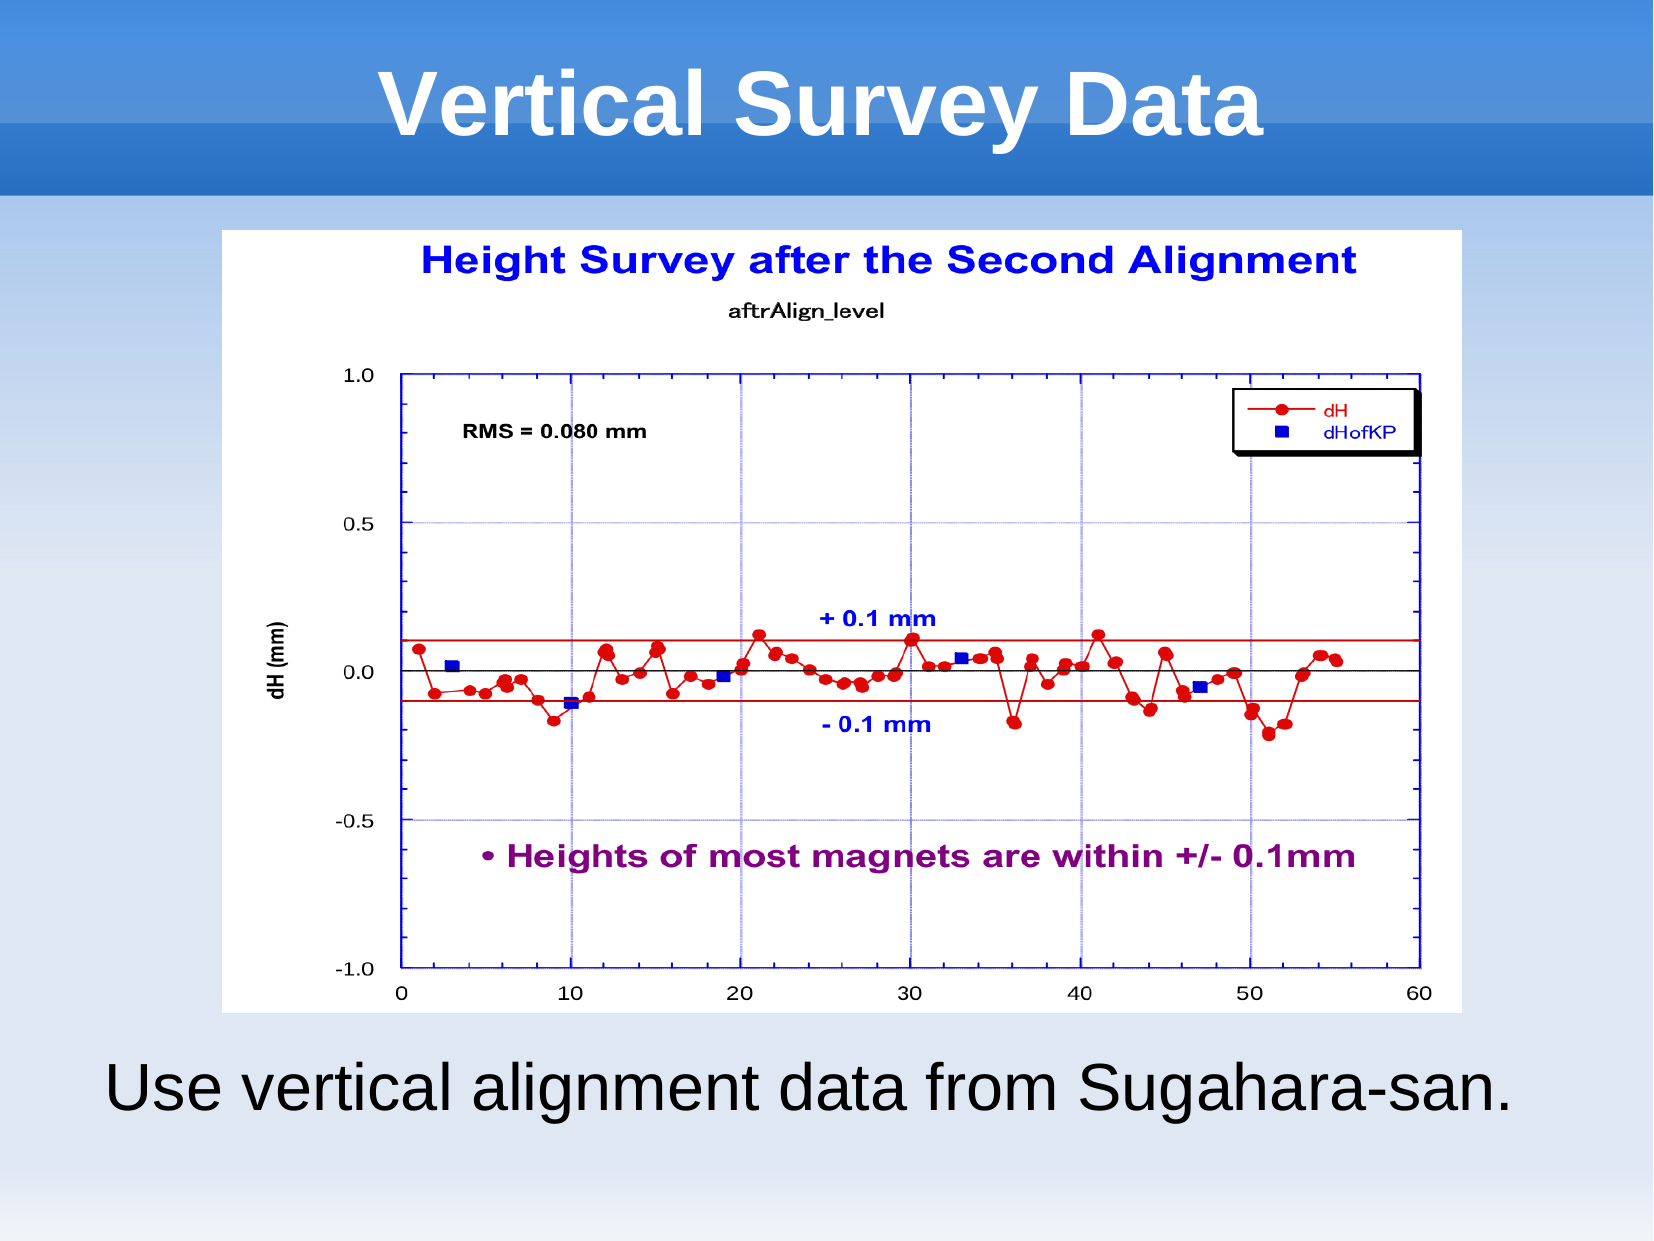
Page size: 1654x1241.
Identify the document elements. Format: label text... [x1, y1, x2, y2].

picture [0, 0, 1654, 1241]
title Vertical Survey Data [76, 0, 1565, 208]
list Use vertical alignment data from Sugahara-san. [86, 1050, 1575, 1238]
